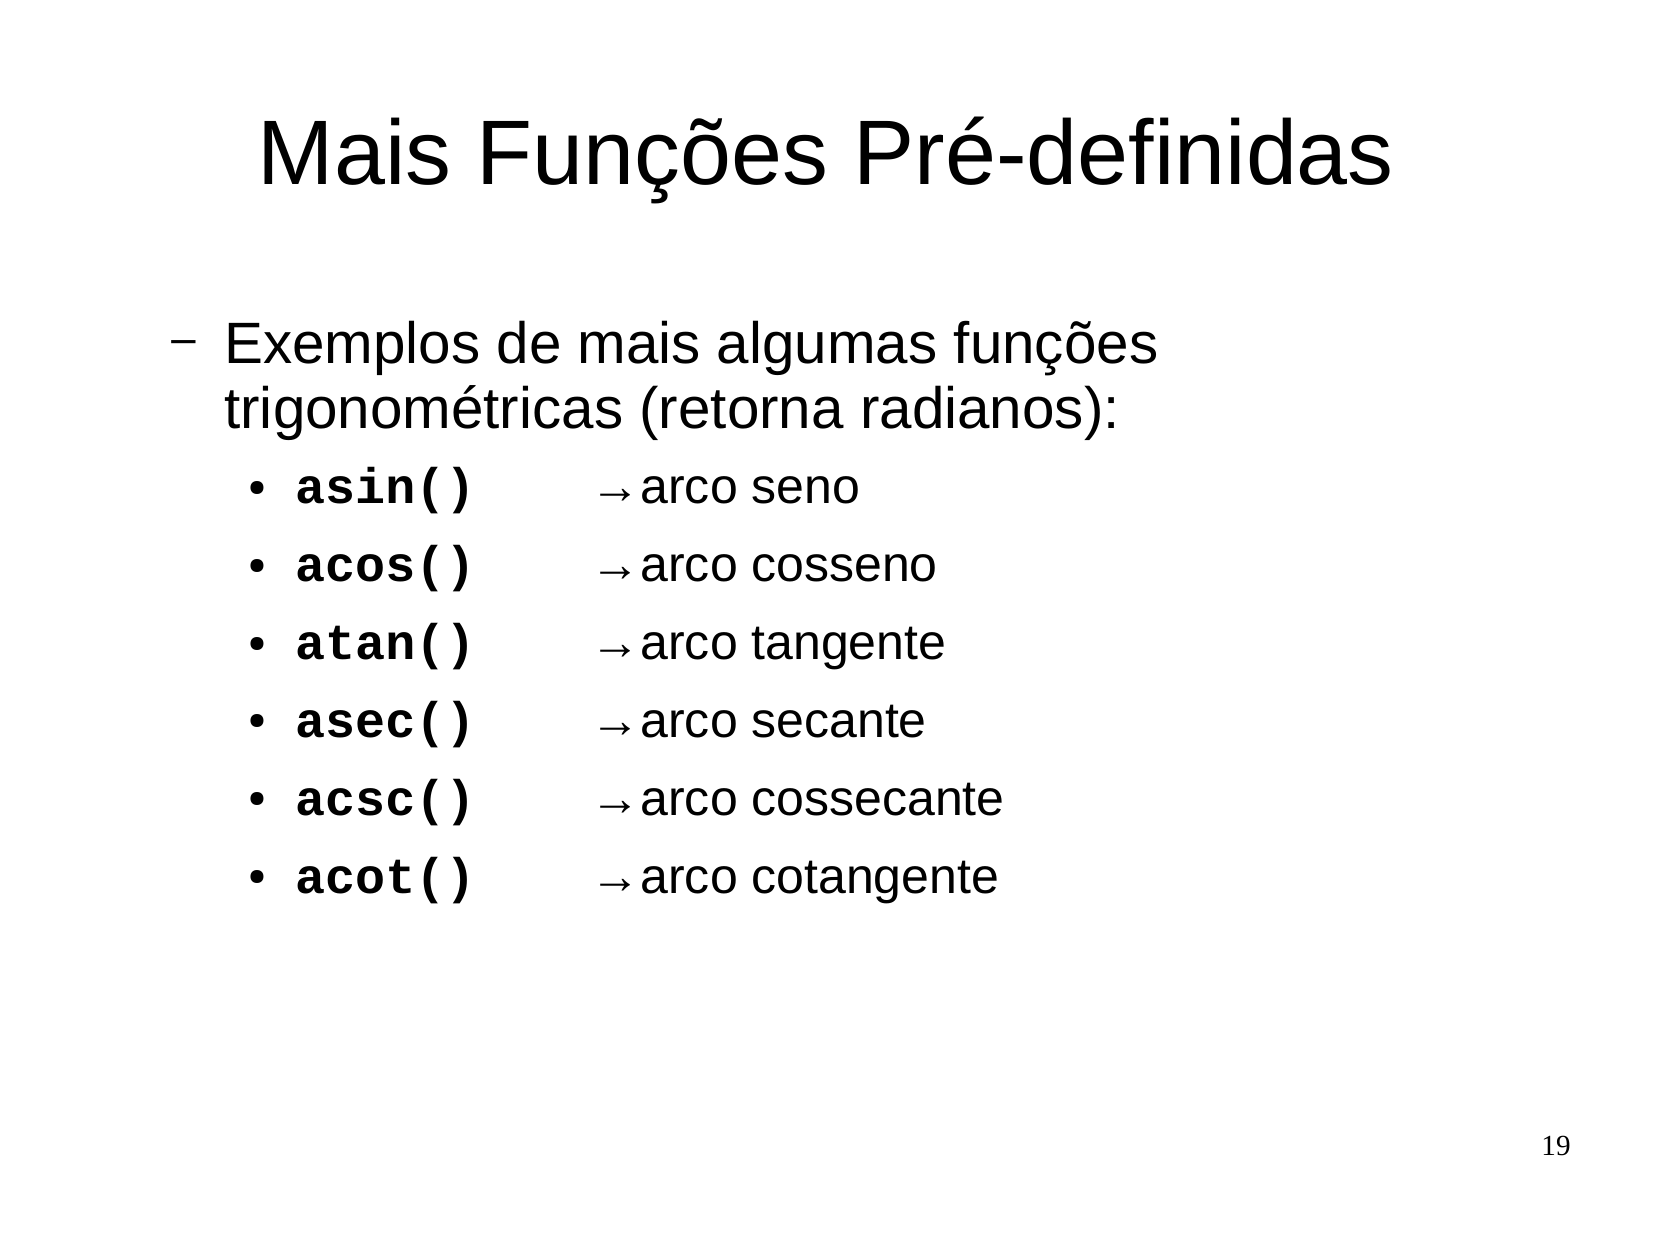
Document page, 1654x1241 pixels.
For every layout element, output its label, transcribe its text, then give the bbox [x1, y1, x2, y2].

title Mais Funções Pré-definidas [82, 49, 1571, 212]
list Exemplos de mais algumas funções trigonométricas (retorna radianos): asin() →arco seno acos() →arco cosseno atan() →arco tangente asec() →arco secante acsc() →arco cossecante acot() →arco cotangente [82, 212, 1571, 1123]
